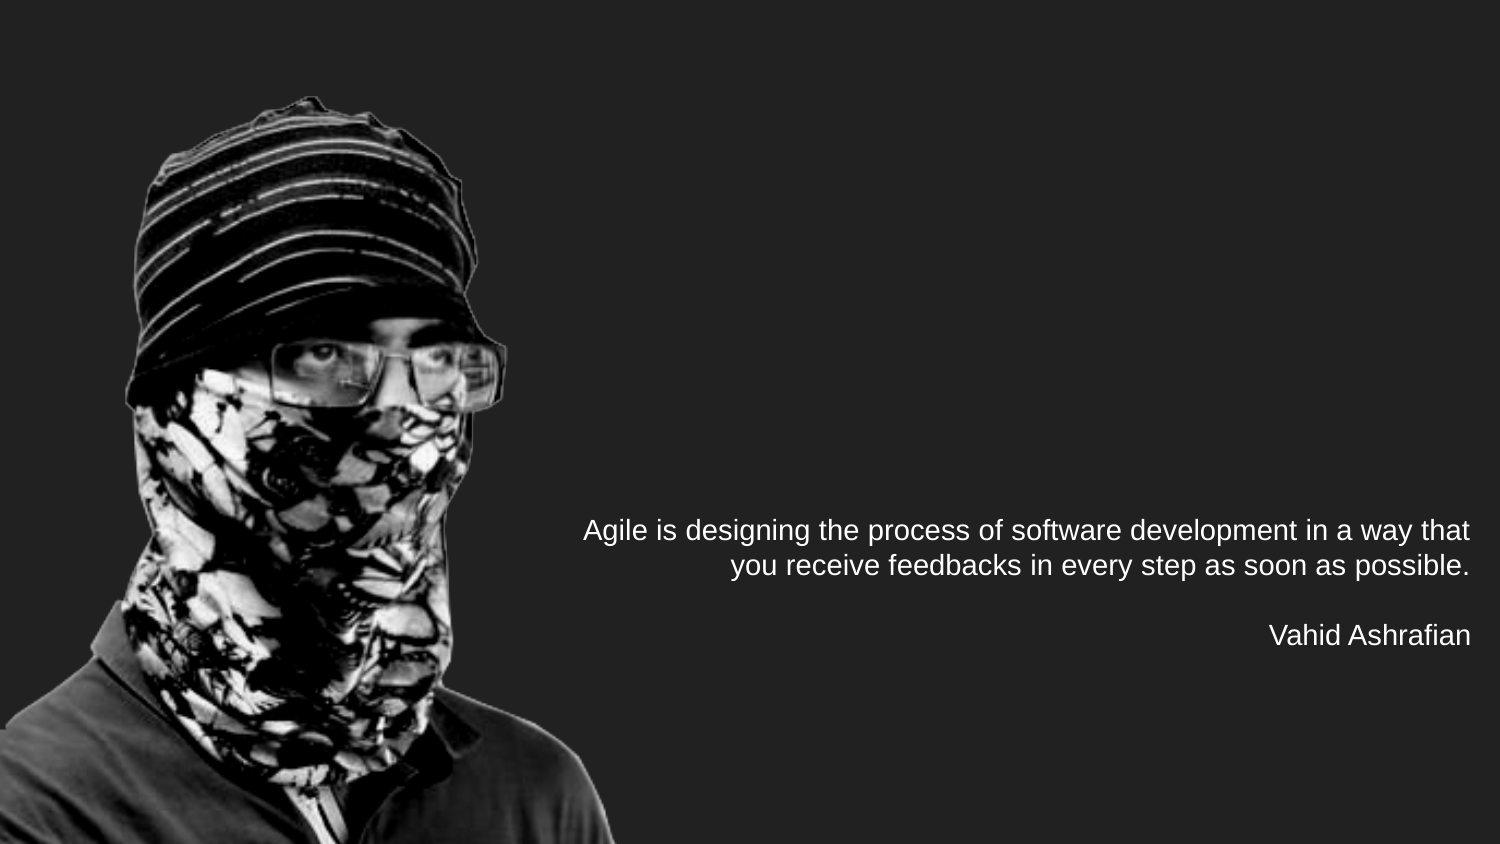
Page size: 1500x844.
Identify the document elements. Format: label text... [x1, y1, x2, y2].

text_box Agile is designing the process of software development in a way that you receive feedbacks in every step as soon as possible. Vahid Ashrafian [565, 496, 1487, 662]
picture [0, 0, 872, 844]
